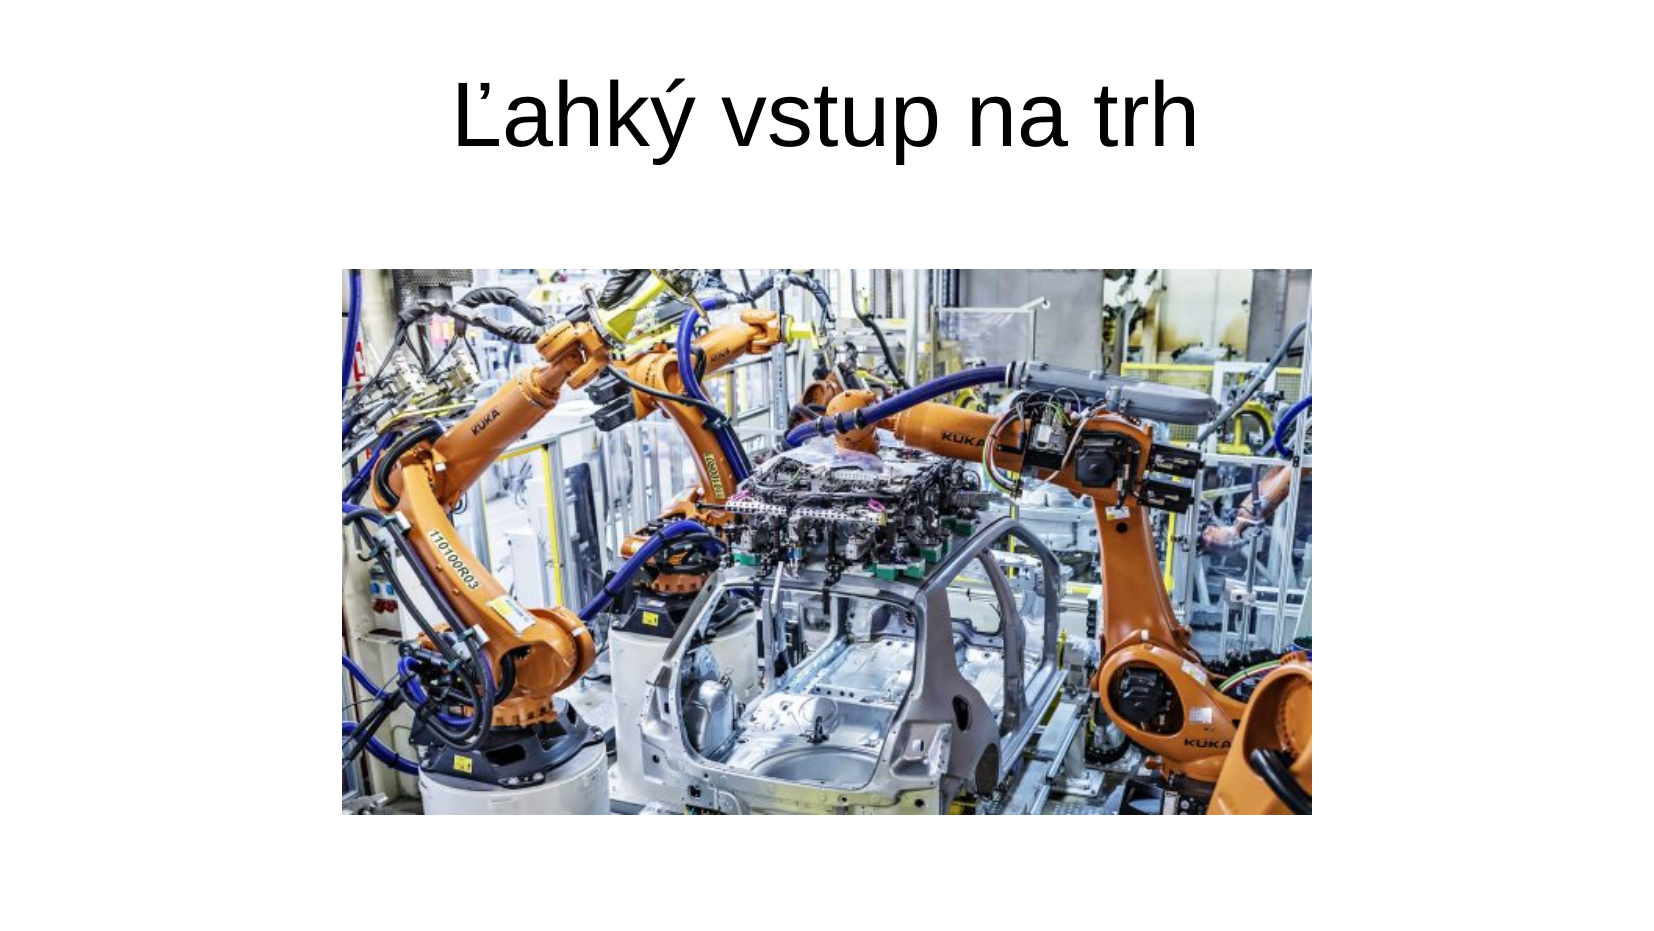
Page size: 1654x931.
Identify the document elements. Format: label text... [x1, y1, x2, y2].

title Ľahký vstup na trh [82, 37, 1571, 193]
picture [342, 269, 1312, 815]
